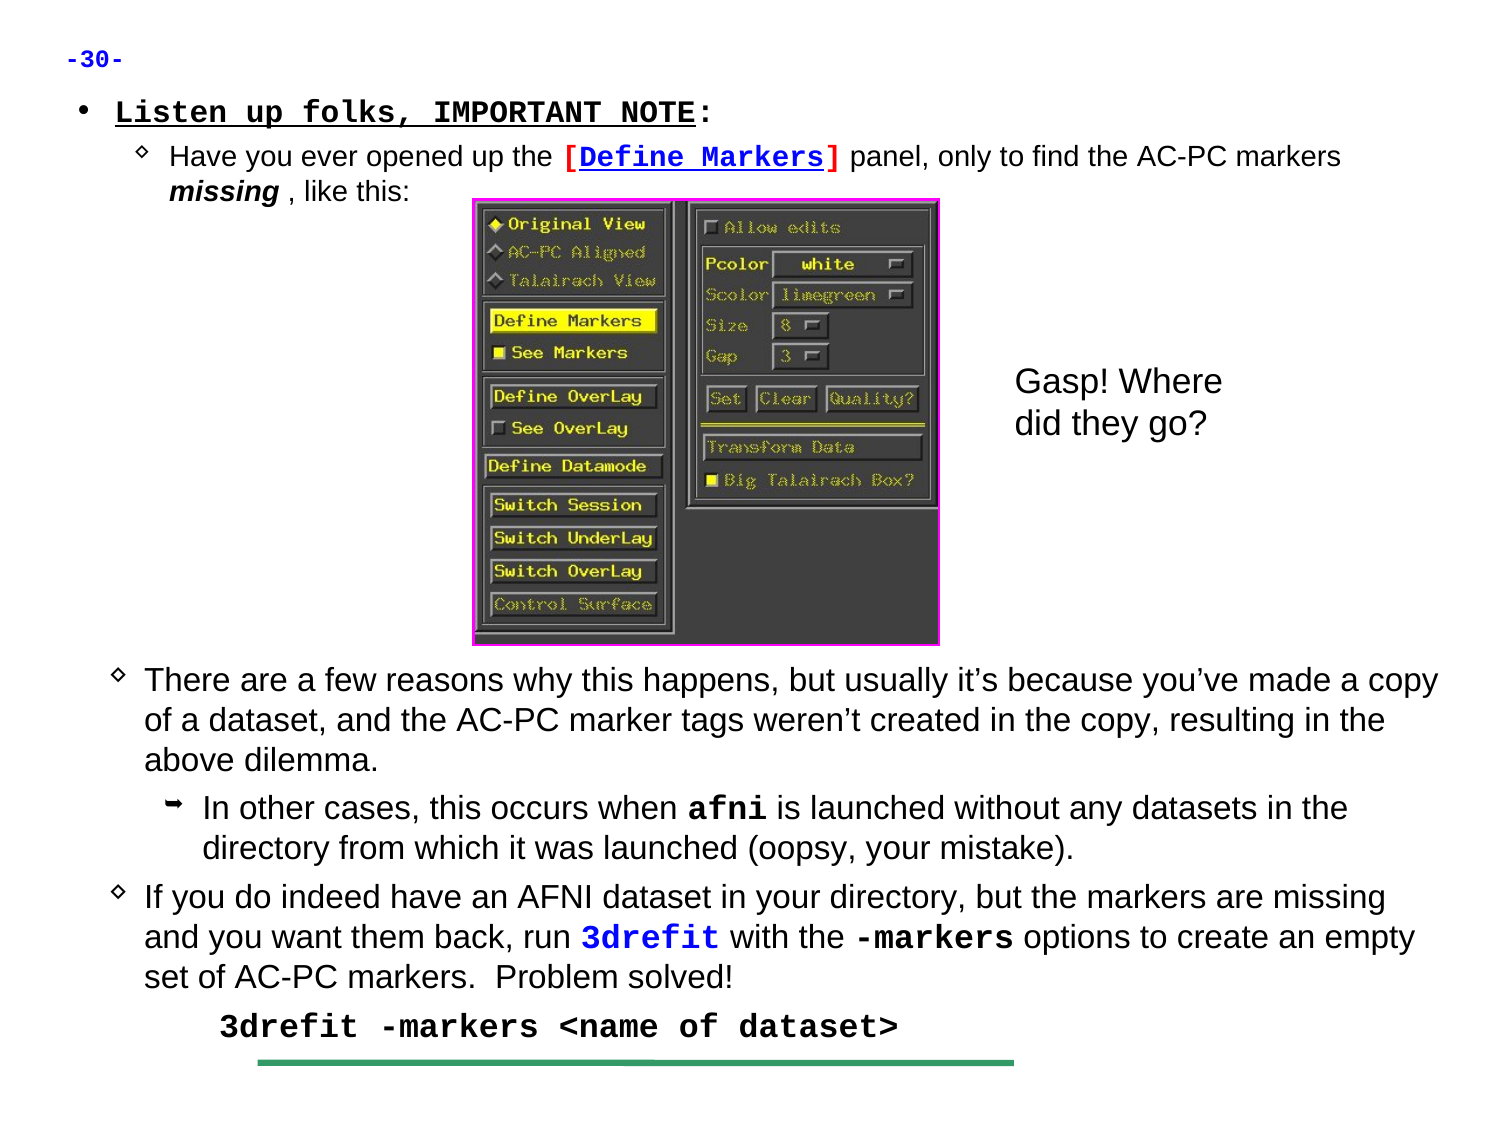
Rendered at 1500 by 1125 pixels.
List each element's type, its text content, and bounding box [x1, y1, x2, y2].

text_box Gasp! Where did they go? [999, 350, 1275, 451]
picture [474, 200, 938, 644]
text_box There are a few reasons why this happens, but usually it’s because you’ve made a copy of a dataset, and the AC-PC marker tags weren’t created in the copy, resulting in the above dilemma. In other cases, this occurs when afni is launched without any datasets in the directory from which it was launched (oopsy, your mistake). If you do indeed have an AFNI dataset in your directory, but the markers are missing and you want them back, run 3drefit with the -markers options to create an empty set of AC-PC markers. Problem solved! 3drefit -markers <name of dataset> [37, 650, 1463, 813]
text_box Listen up folks, IMPORTANT NOTE: Have you ever opened up the [Define Markers] panel, only to find the AC-PC markers missing , like this: [62, 83, 1375, 246]
